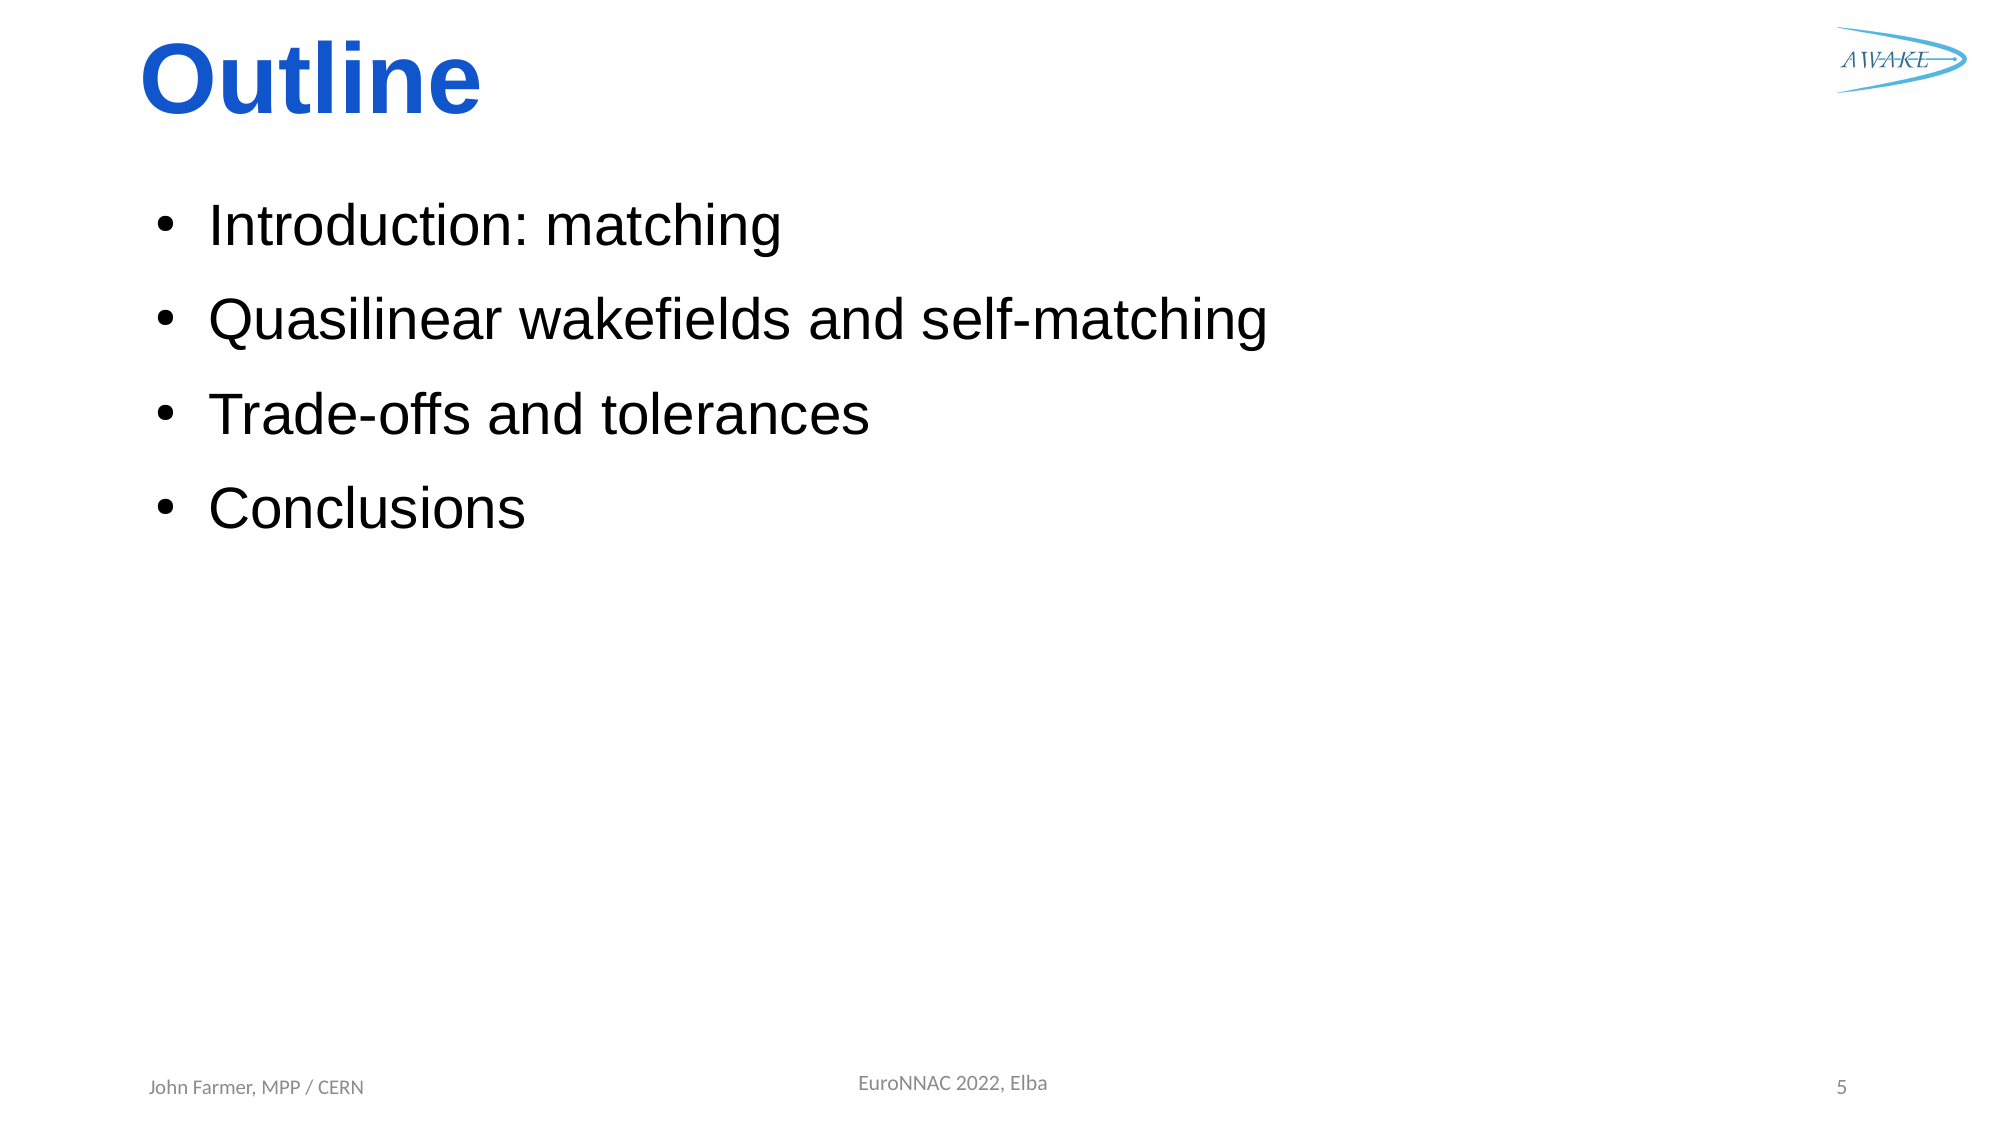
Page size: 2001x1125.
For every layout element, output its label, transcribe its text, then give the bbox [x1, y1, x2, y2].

picture [1837, 27, 1967, 93]
title Outline [139, 16, 1759, 142]
list Introduction: matching Quasilinear wakefields and self-matching Trade-offs and tolerances Conclusions [137, 192, 1863, 1028]
